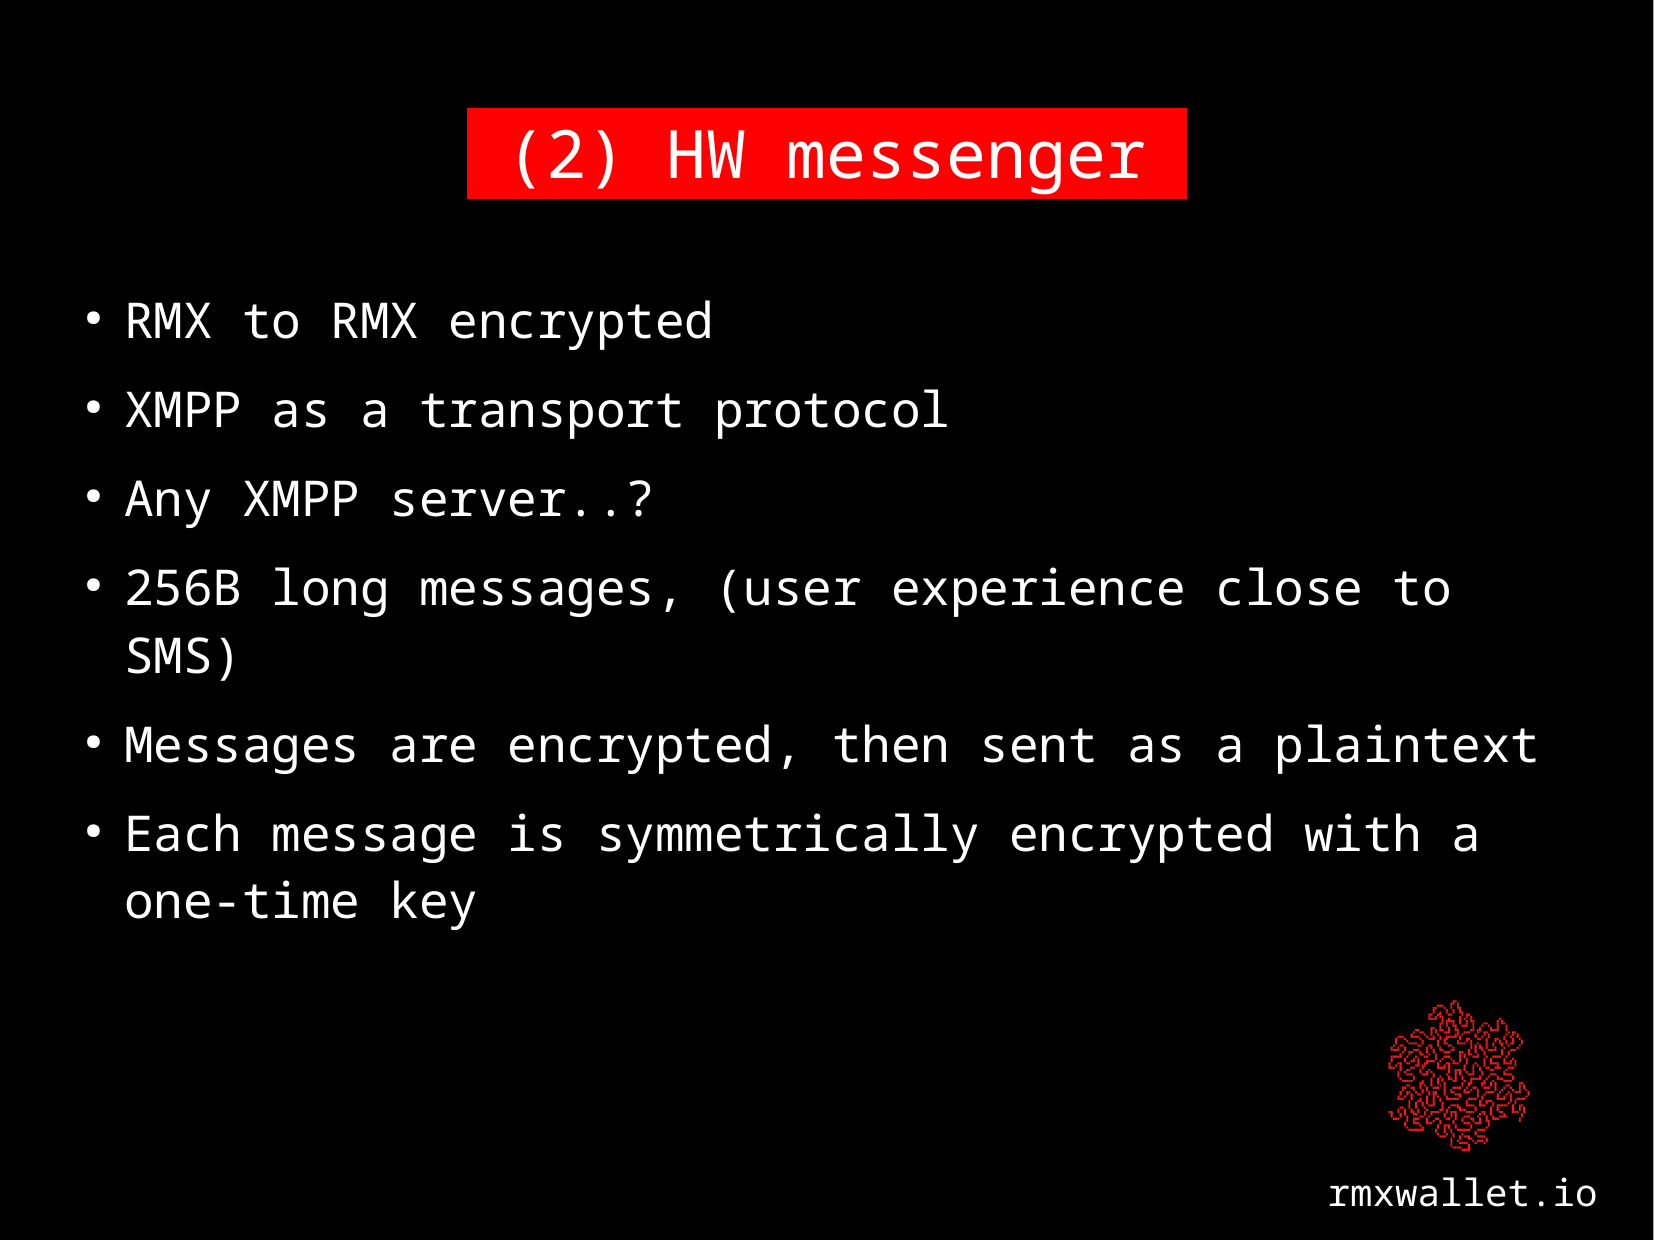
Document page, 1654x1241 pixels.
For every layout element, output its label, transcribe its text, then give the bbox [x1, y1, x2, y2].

list RMX to RMX encrypted XMPP as a transport protocol Any XMPP server..? 256B long messages, (user experience close to SMS) Messages are encrypted, then sent as a plaintext Each message is symmetrically encrypted with a one-time key [71, 285, 1561, 1006]
text_box rmxwallet.io [1312, 1158, 1636, 1218]
title (2) HW messenger [82, 49, 1571, 257]
picture [1342, 989, 1568, 1158]
